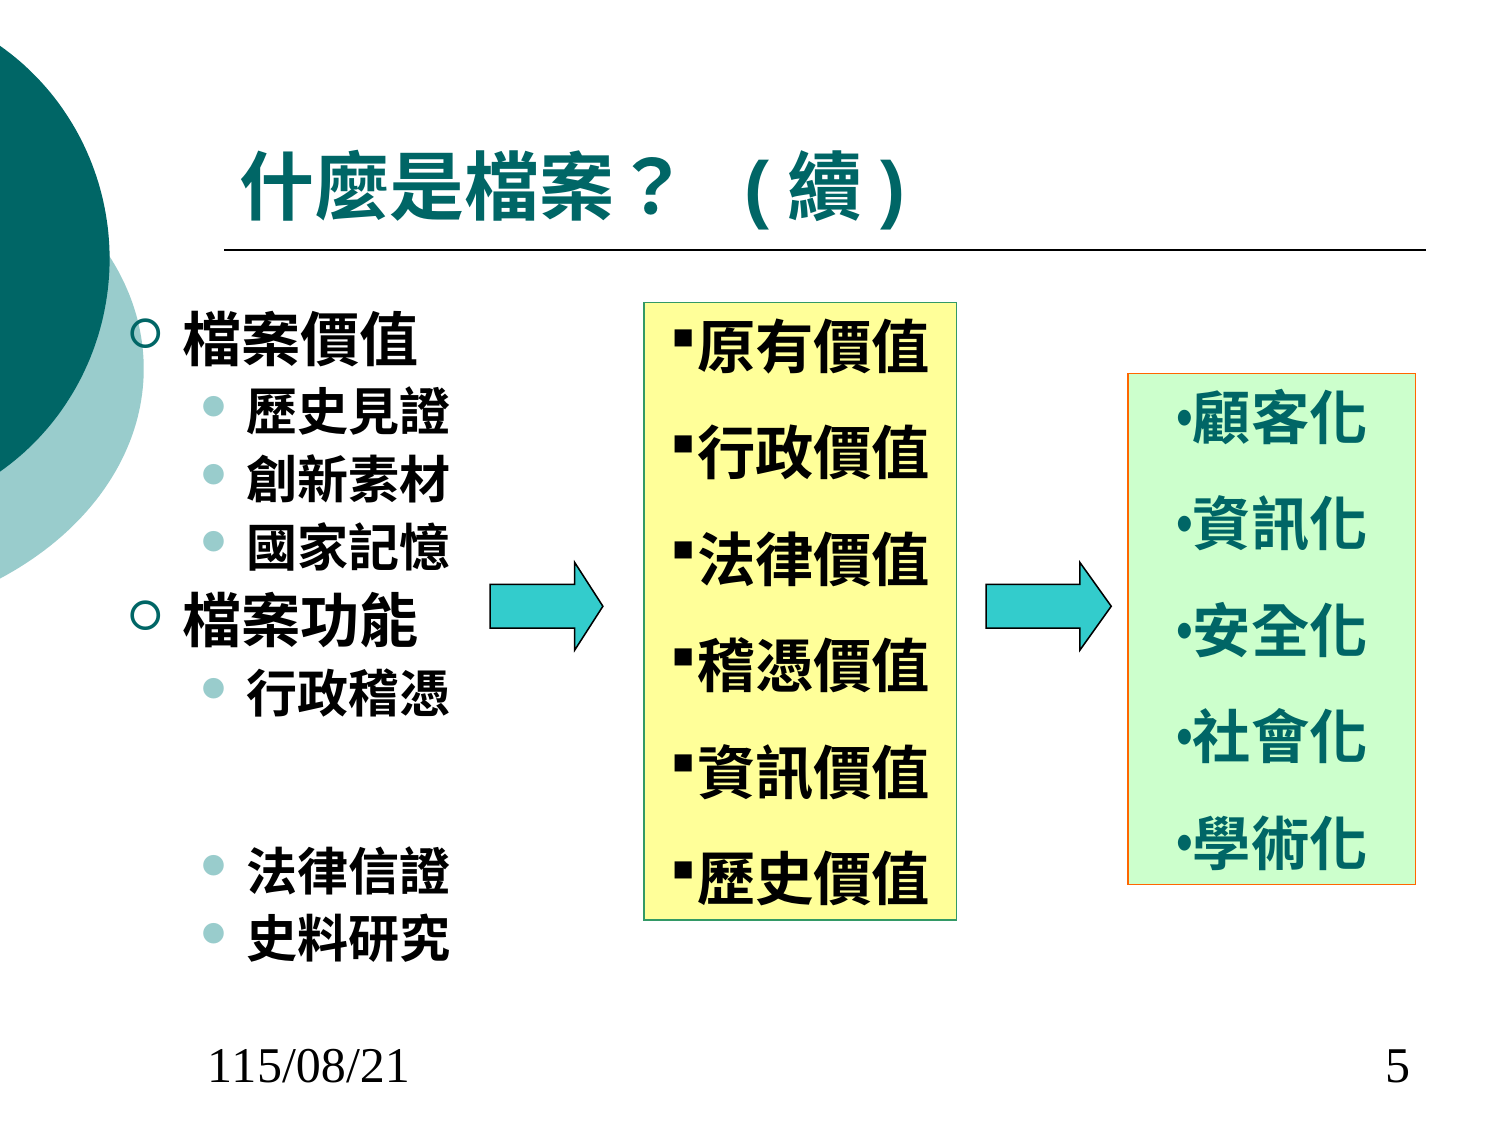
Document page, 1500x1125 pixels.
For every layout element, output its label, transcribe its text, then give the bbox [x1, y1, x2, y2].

text_box [490, 562, 603, 651]
list 檔案價值 歷史見證 創新素材 國家記憶 檔案功能 行政稽憑 法律信證 史料研究 [112, 302, 536, 978]
text_box [986, 562, 1112, 651]
text_box 顧客化 資訊化 安全化 社會化 學術化 [1128, 373, 1416, 885]
title 什麼是檔案？ (續) [224, 49, 1425, 237]
text_box 原有價值 行政價值 法律價值 稽憑價值 資訊價值 歷史價值 [643, 302, 957, 921]
